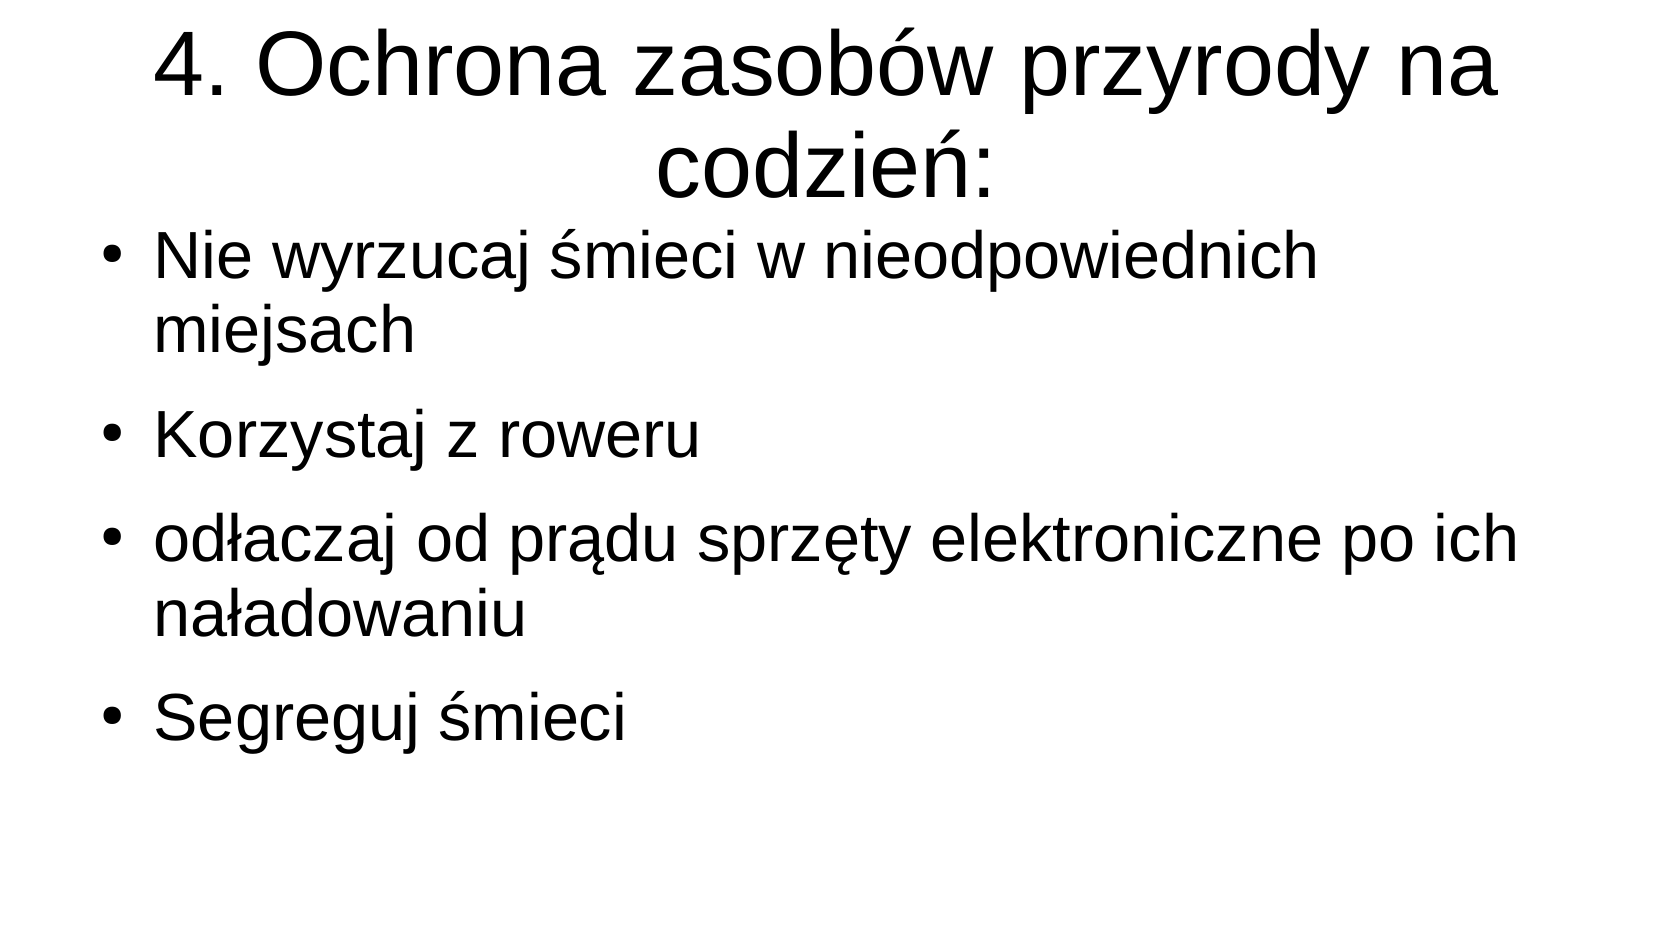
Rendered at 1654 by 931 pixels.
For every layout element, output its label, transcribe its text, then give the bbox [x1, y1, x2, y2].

title 4. Ochrona zasobów przyrody na codzień: [82, 12, 1571, 217]
list Nie wyrzucaj śmieci w nieodpowiednich miejsach Korzystaj z roweru odłaczaj od prądu sprzęty elektroniczne po ich naładowaniu Segreguj śmieci [82, 217, 1571, 758]
